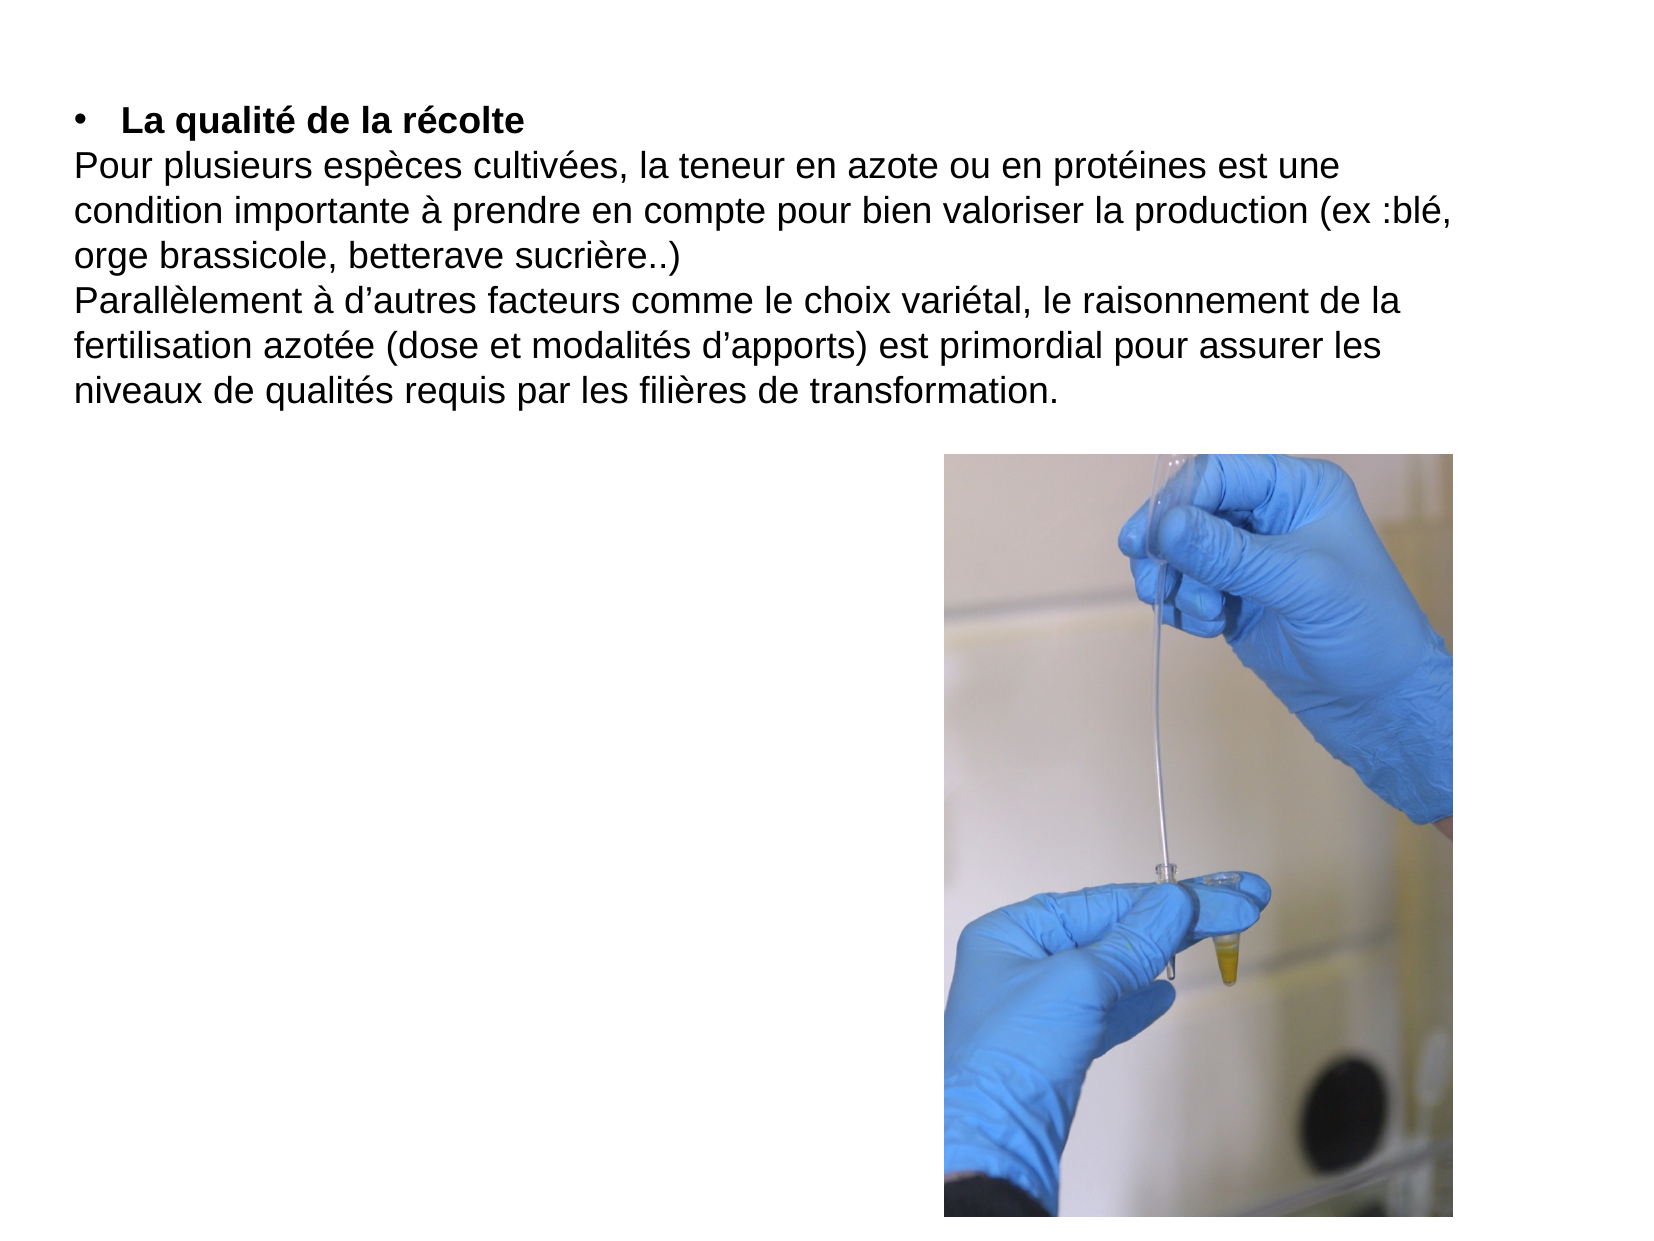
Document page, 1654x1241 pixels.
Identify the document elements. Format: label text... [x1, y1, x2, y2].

picture [944, 454, 1453, 1217]
text_box La qualité de la récolte Pour plusieurs espèces cultivées, la teneur en azote ou en protéines est une condition importante à prendre en compte pour bien valoriser la production (ex :blé, orge brassicole, betterave sucrière..) Parallèlement à d’autres facteurs comme le choix variétal, le raisonnement de la fertilisation azotée (dose et modalités d’apports) est primordial pour assurer les niveaux de qualités requis par les filières de transformation. [59, 88, 1512, 419]
